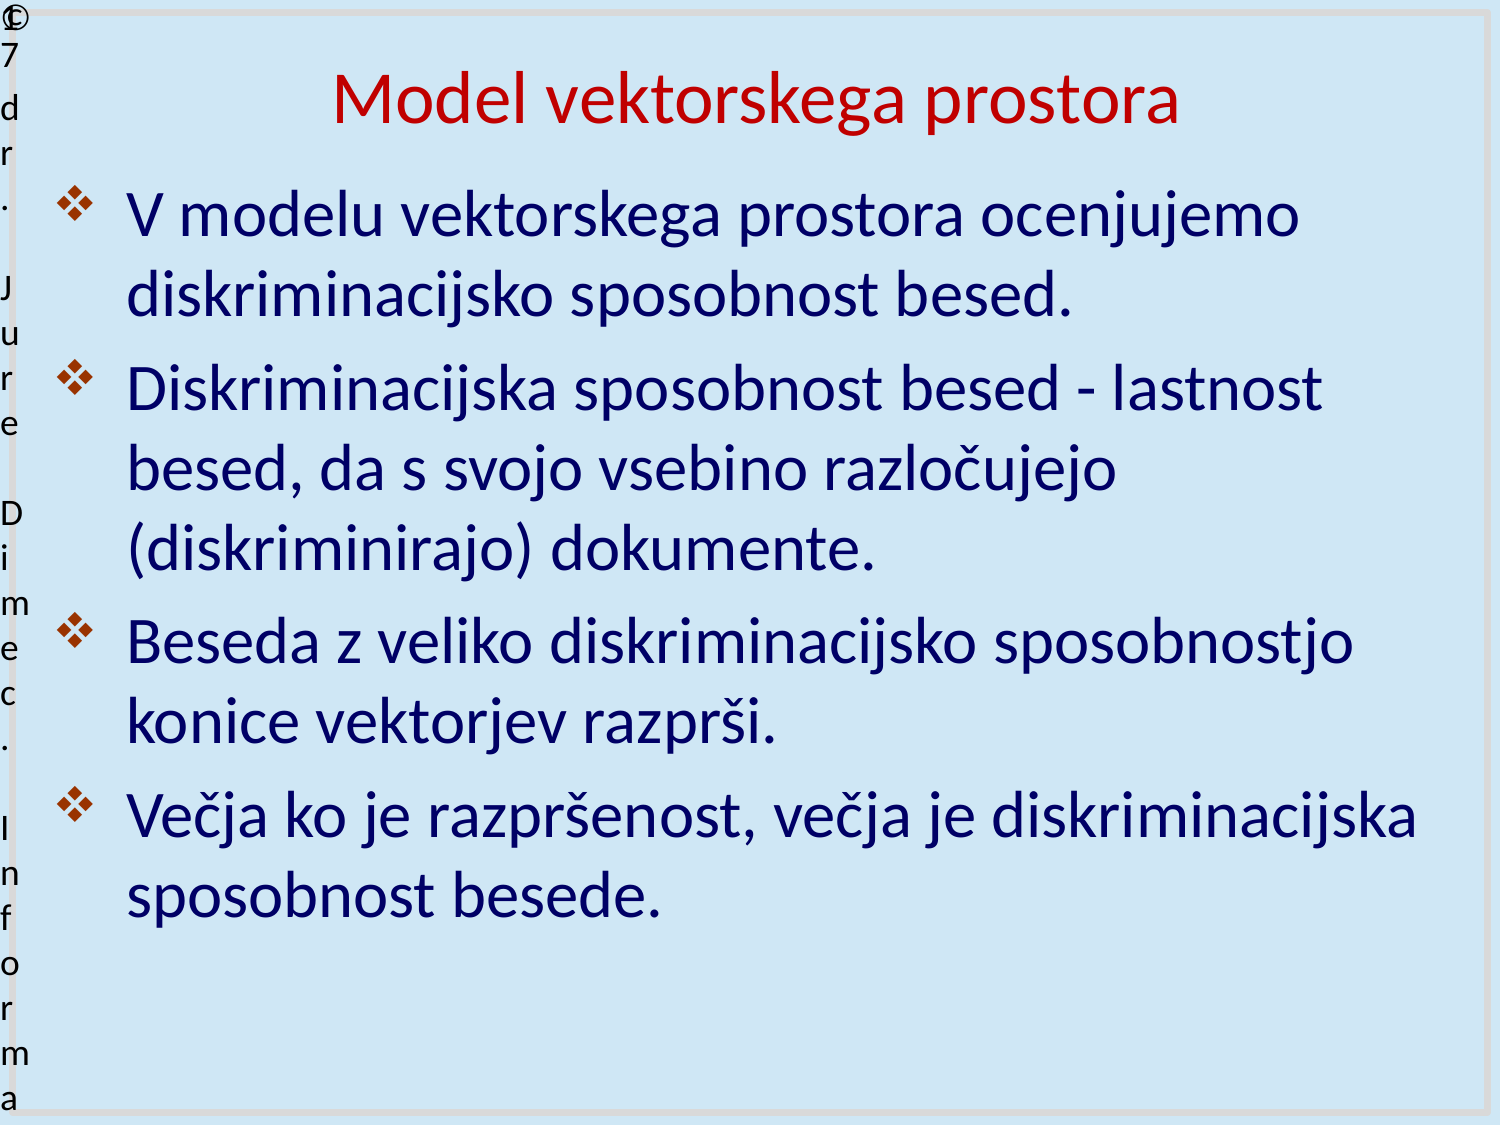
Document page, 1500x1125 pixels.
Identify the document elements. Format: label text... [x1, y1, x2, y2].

list V modelu vektorskega prostora ocenjujemo diskriminacijsko sposobnost besed. Diskriminacijska sposobnost besed - lastnost besed, da s svojo vsebino razločujejo (diskriminirajo) dokumente. Beseda z veliko diskriminacijsko sposobnostjo konice vektorjev razprši. Večja ko je razpršenost, večja je diskriminacijska sposobnost besede. [37, 162, 1475, 1050]
title Model vektorskega prostora [37, 37, 1475, 150]
